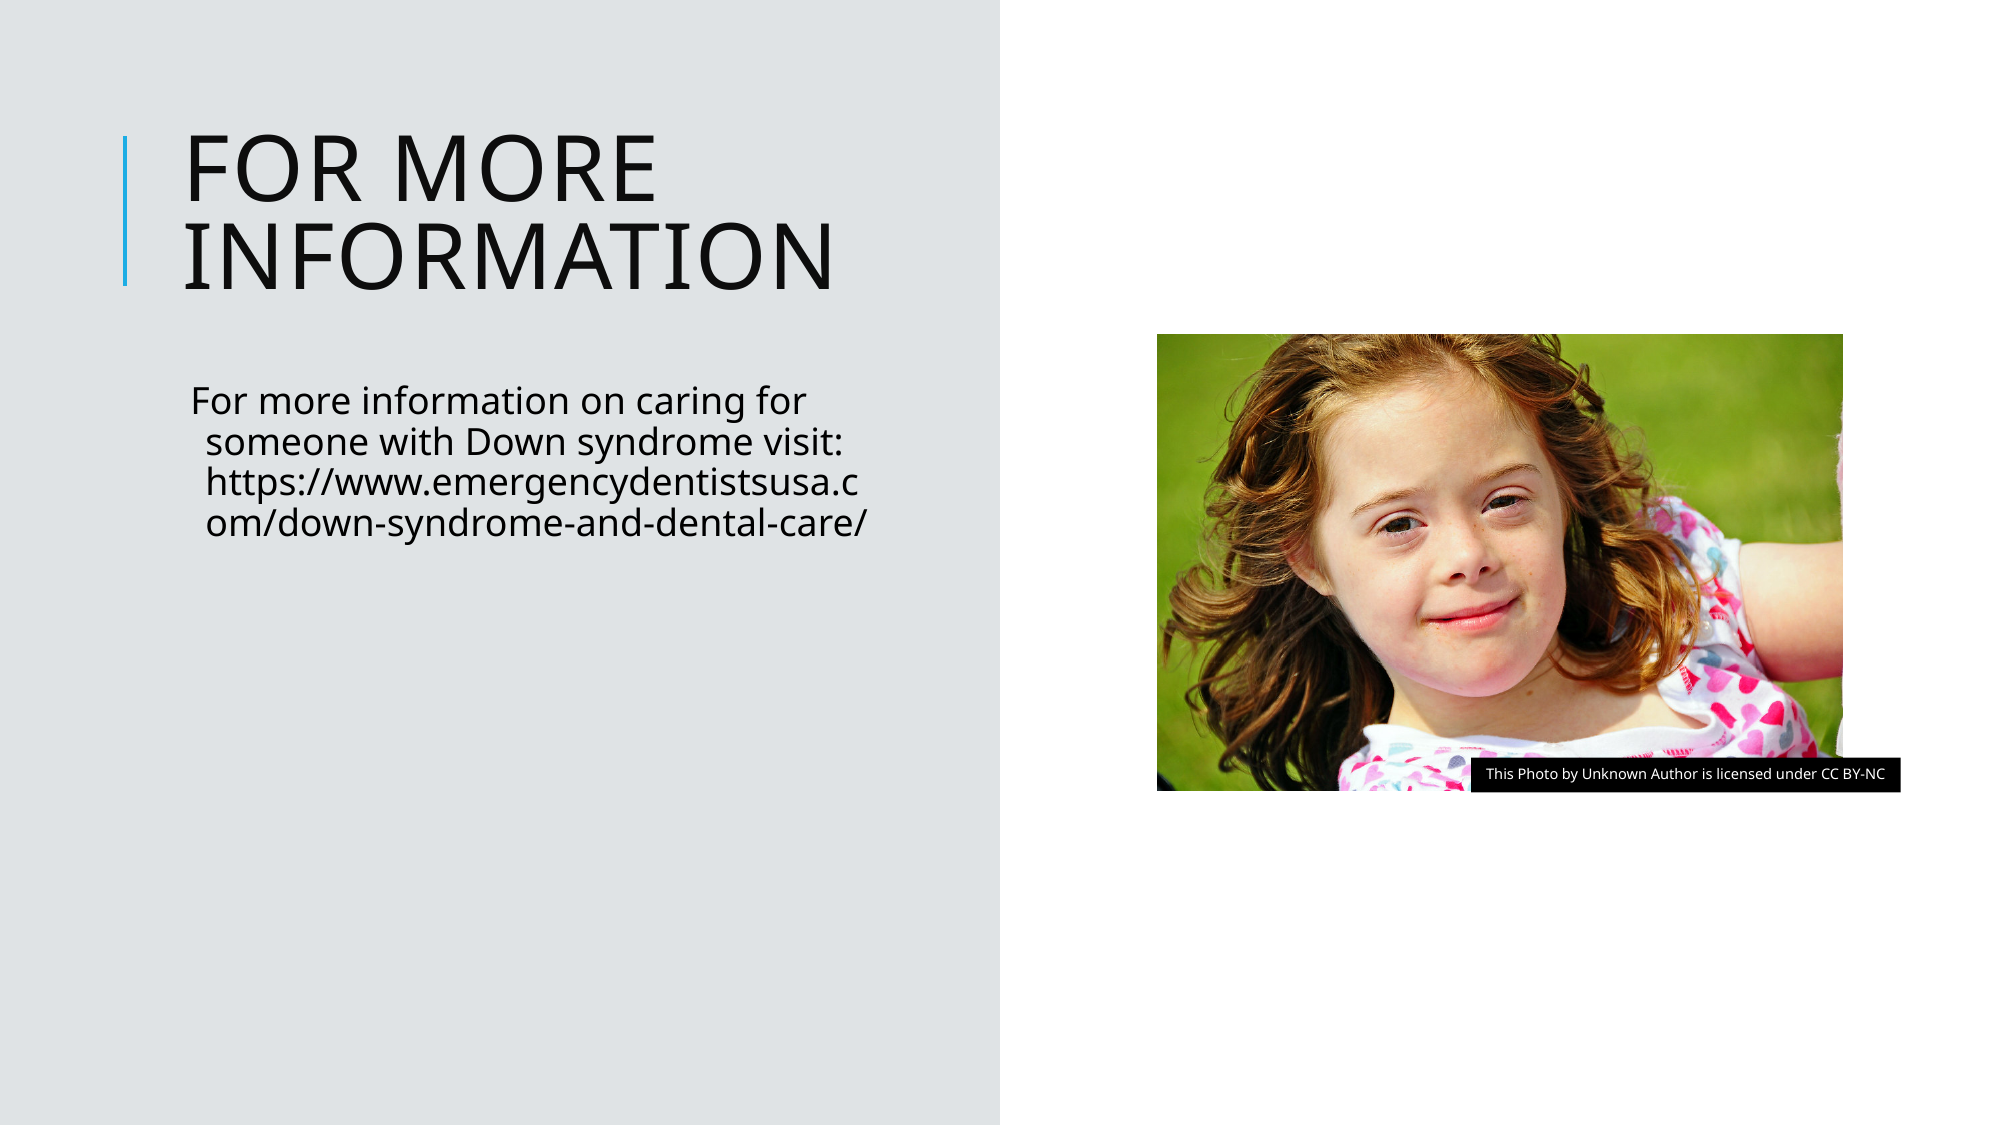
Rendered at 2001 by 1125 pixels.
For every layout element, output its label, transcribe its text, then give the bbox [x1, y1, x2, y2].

text_box [0, 0, 1000, 1125]
list For more information on caring for someone with Down syndrome visit: https://www.emergencydentistsusa.com/down-syndrome-and-dental-care/ [168, 375, 889, 1021]
picture [1157, 335, 1843, 791]
text_box This Photo by Unknown Author is licensed under CC BY-NC [1471, 757, 1843, 791]
title For more information [168, 75, 889, 363]
